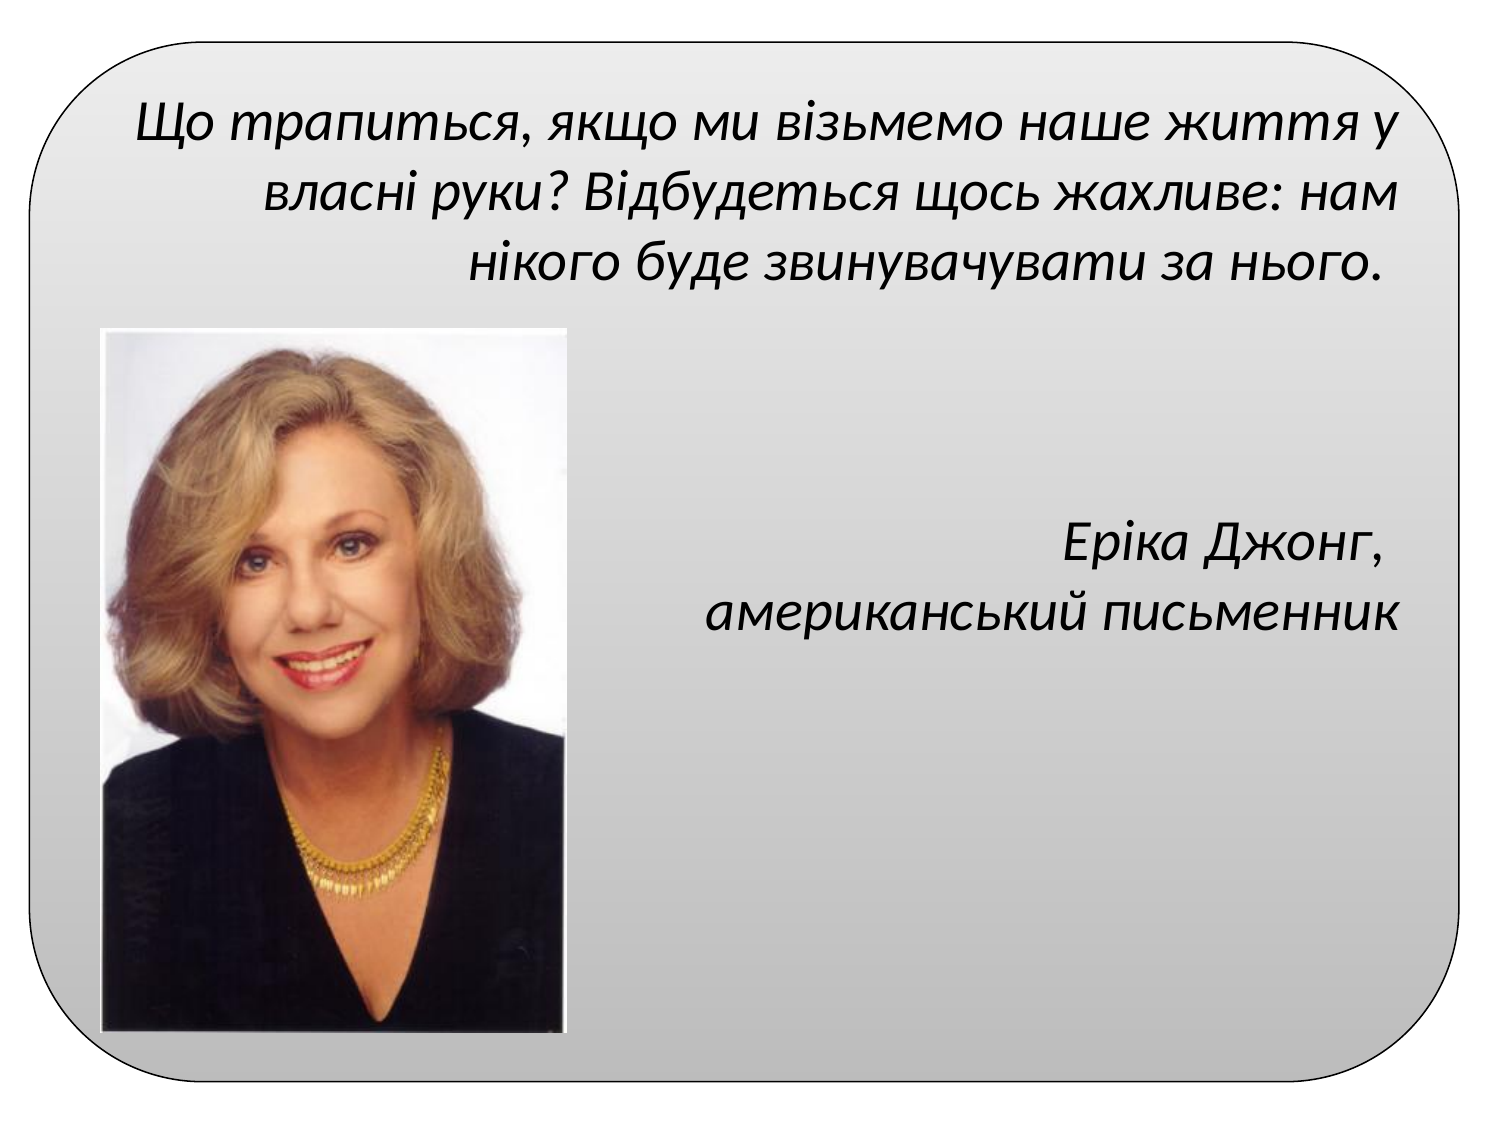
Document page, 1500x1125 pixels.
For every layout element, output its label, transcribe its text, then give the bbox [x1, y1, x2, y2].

picture [100, 328, 567, 1033]
text_box Що трапиться, якщо ми візьмемо наше життя у власні руки? Відбудеться щось жахливе: нам нікого буде звинувачувати за нього. Еріка Джонг, американський письменник [29, 42, 1459, 1082]
